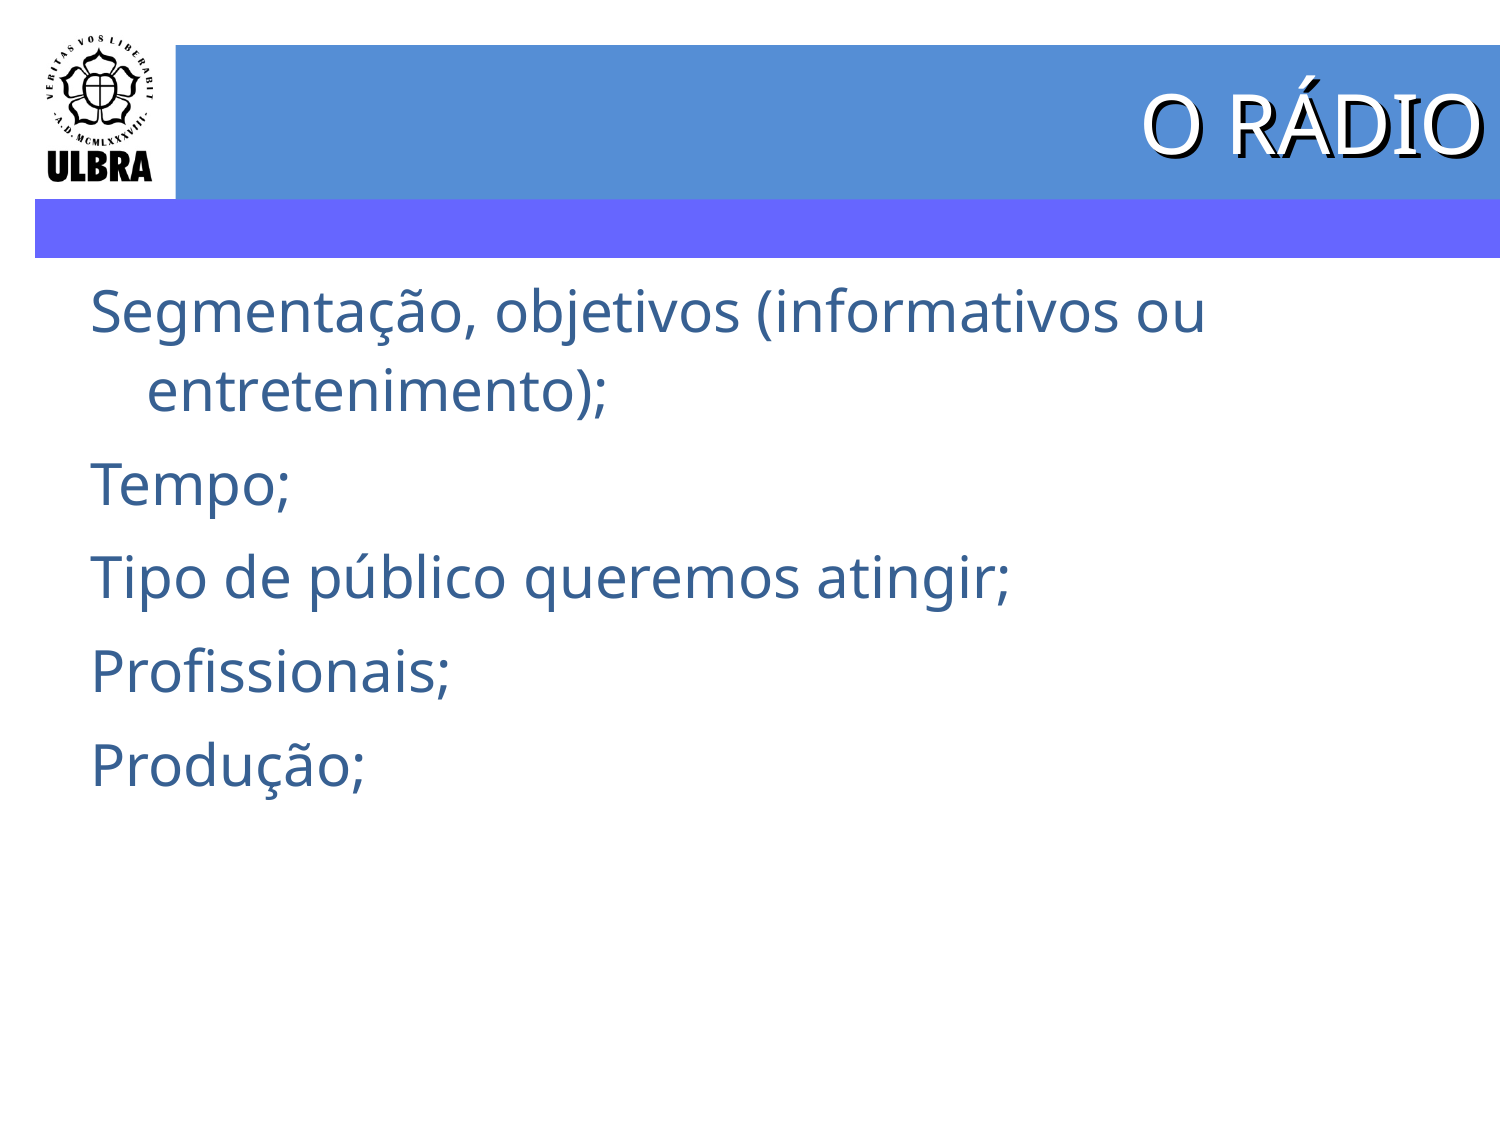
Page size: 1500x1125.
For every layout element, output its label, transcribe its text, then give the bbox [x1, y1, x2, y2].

list Segmentação, objetivos (informativos ou entretenimento); Tempo; Tipo de público queremos atingir; Profissionais; Produção; [75, 262, 1426, 1006]
picture [46, 35, 153, 182]
title O RÁDIO [175, 45, 1500, 200]
